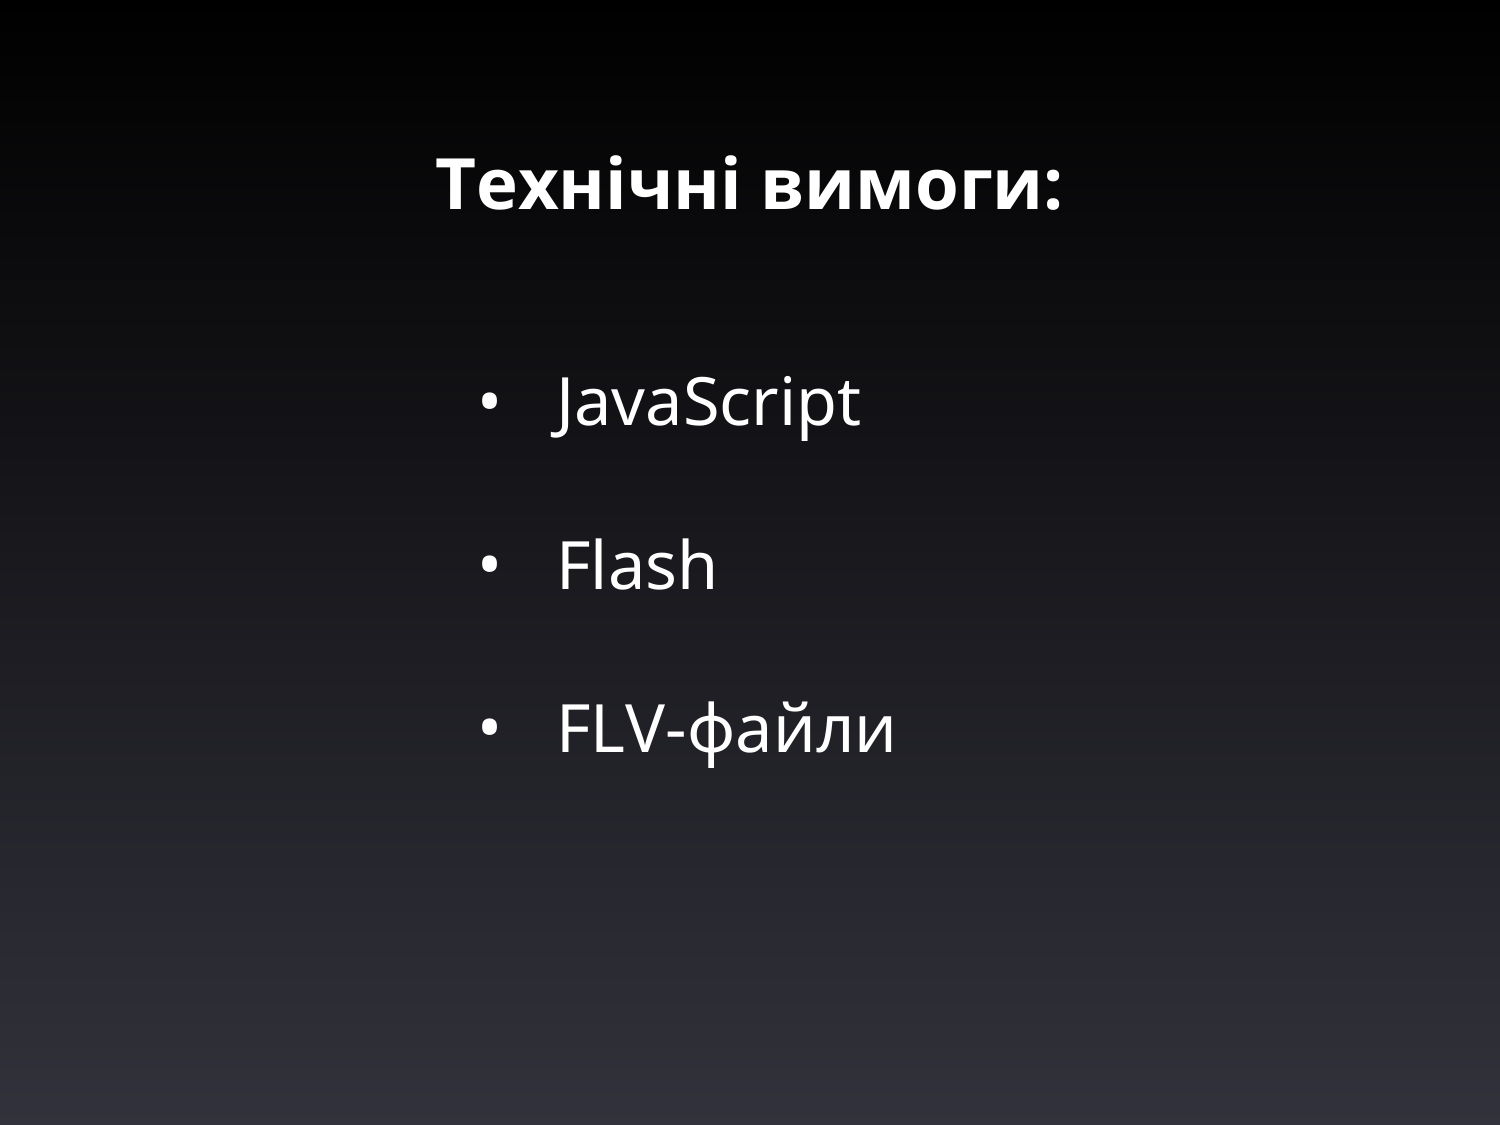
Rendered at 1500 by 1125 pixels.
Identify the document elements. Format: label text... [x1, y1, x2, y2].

title Технічні вимоги: [75, 87, 1426, 276]
text_box JavaScript Flash FLV-файли [462, 275, 1426, 850]
